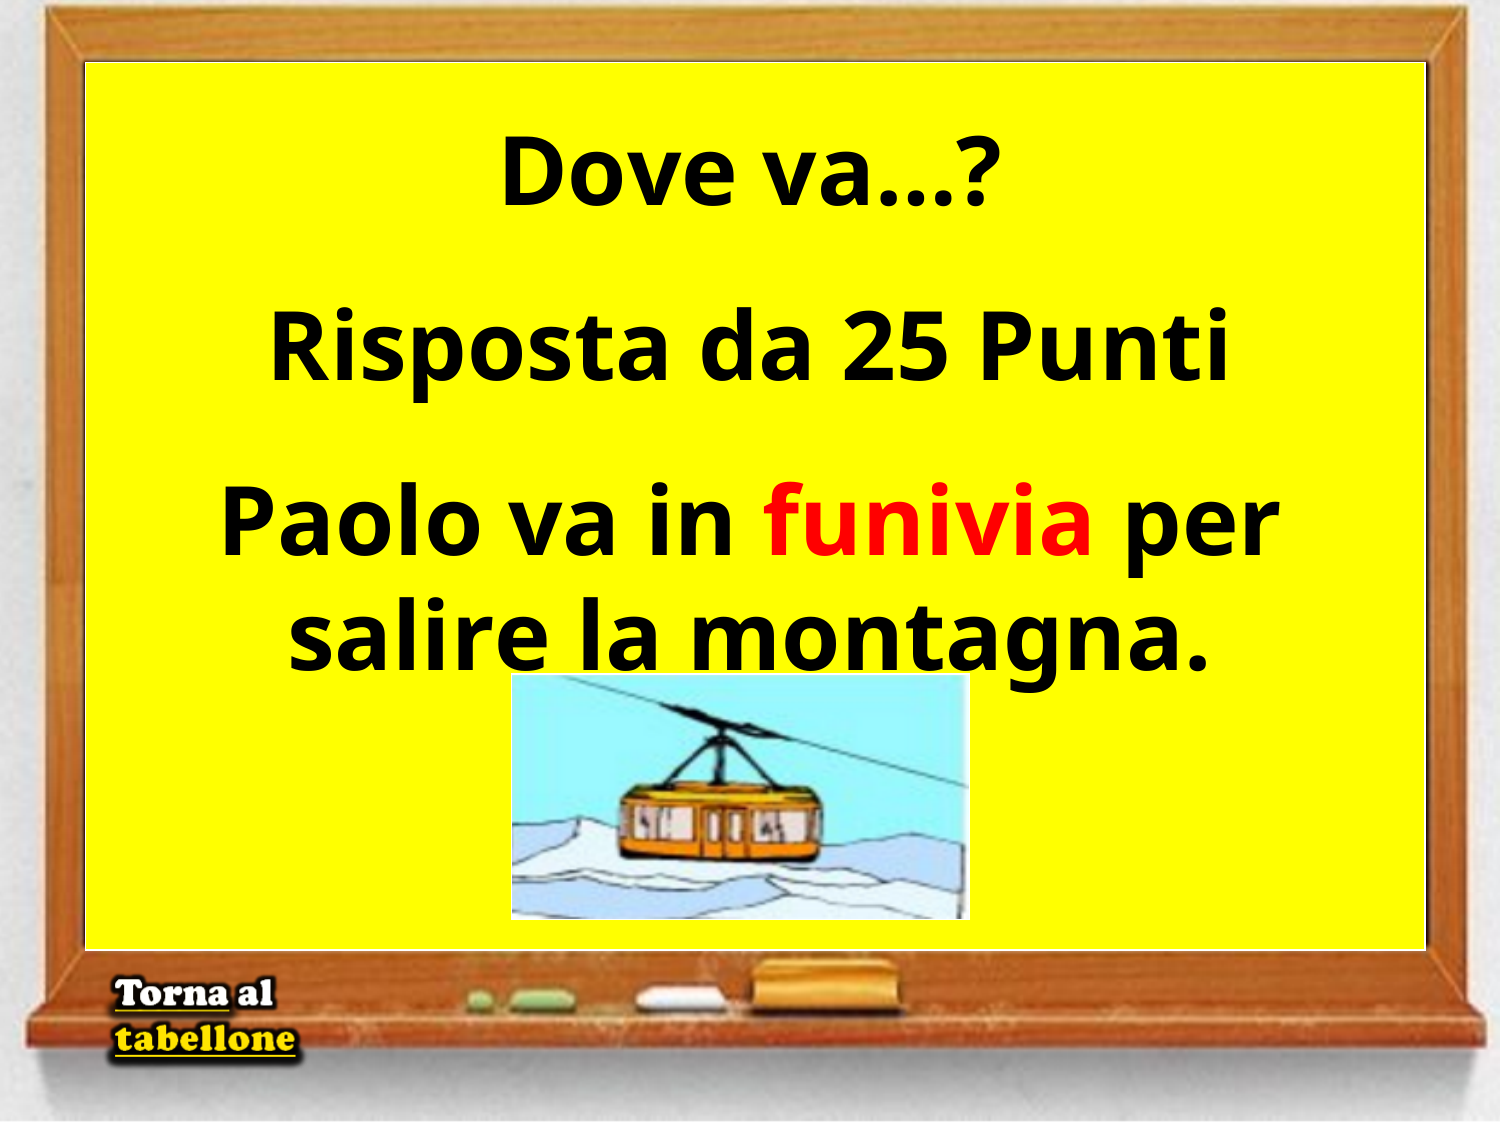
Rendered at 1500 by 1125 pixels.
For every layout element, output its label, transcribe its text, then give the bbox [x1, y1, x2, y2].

picture [0, 0, 1500, 1125]
text_box [85, 62, 1426, 950]
text_box Dove va…? Risposta da 25 Punti Paolo va in funivia per salire la montagna. [87, 102, 1413, 1048]
